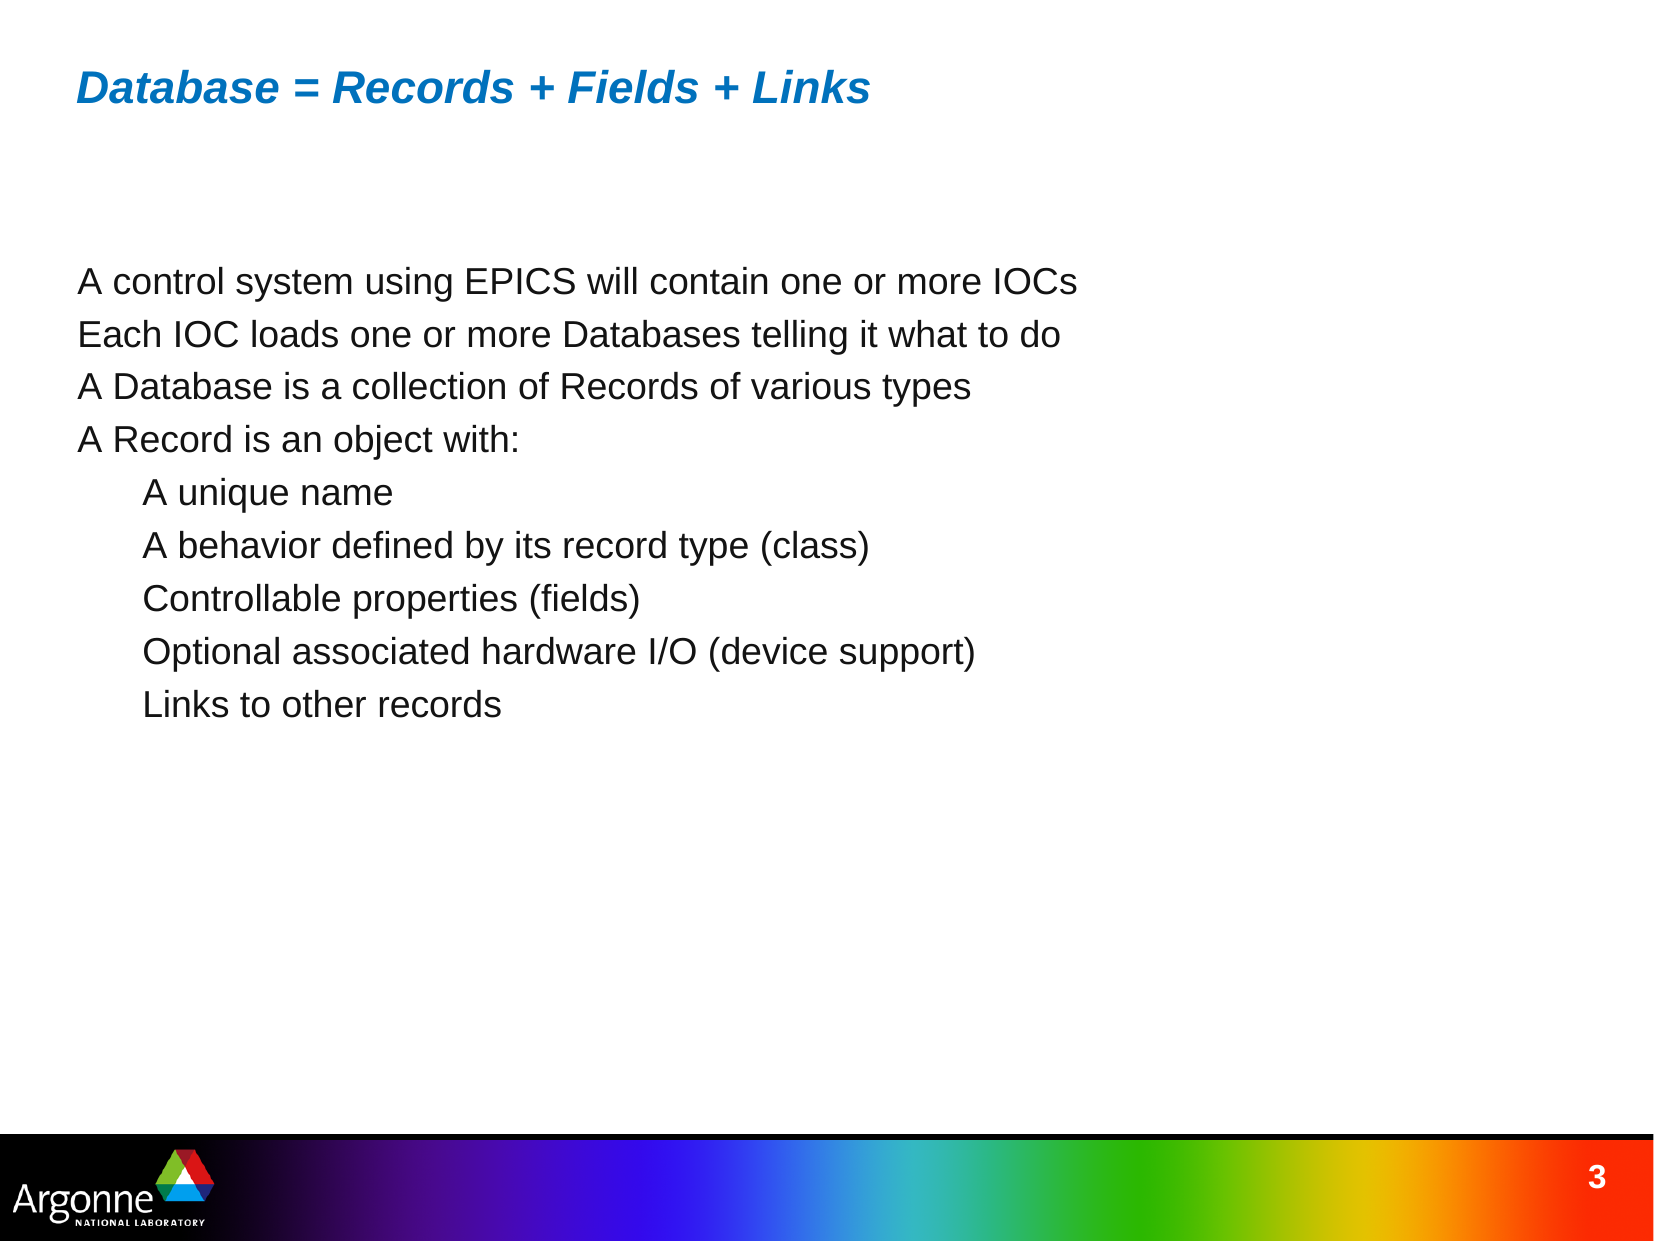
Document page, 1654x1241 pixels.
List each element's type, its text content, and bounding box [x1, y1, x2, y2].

title Database = Records + Fields + Links [61, 59, 1500, 144]
picture [0, 1134, 1654, 1241]
list A control system using EPICS will contain one or more IOCs Each IOC loads one or more Databases telling it what to do A Database is a collection of Records of various types A Record is an object with: A unique name A behavior defined by its record type (class) Controllable properties (fields) Optional associated hardware I/O (device support) Links to other records [62, 253, 1498, 857]
